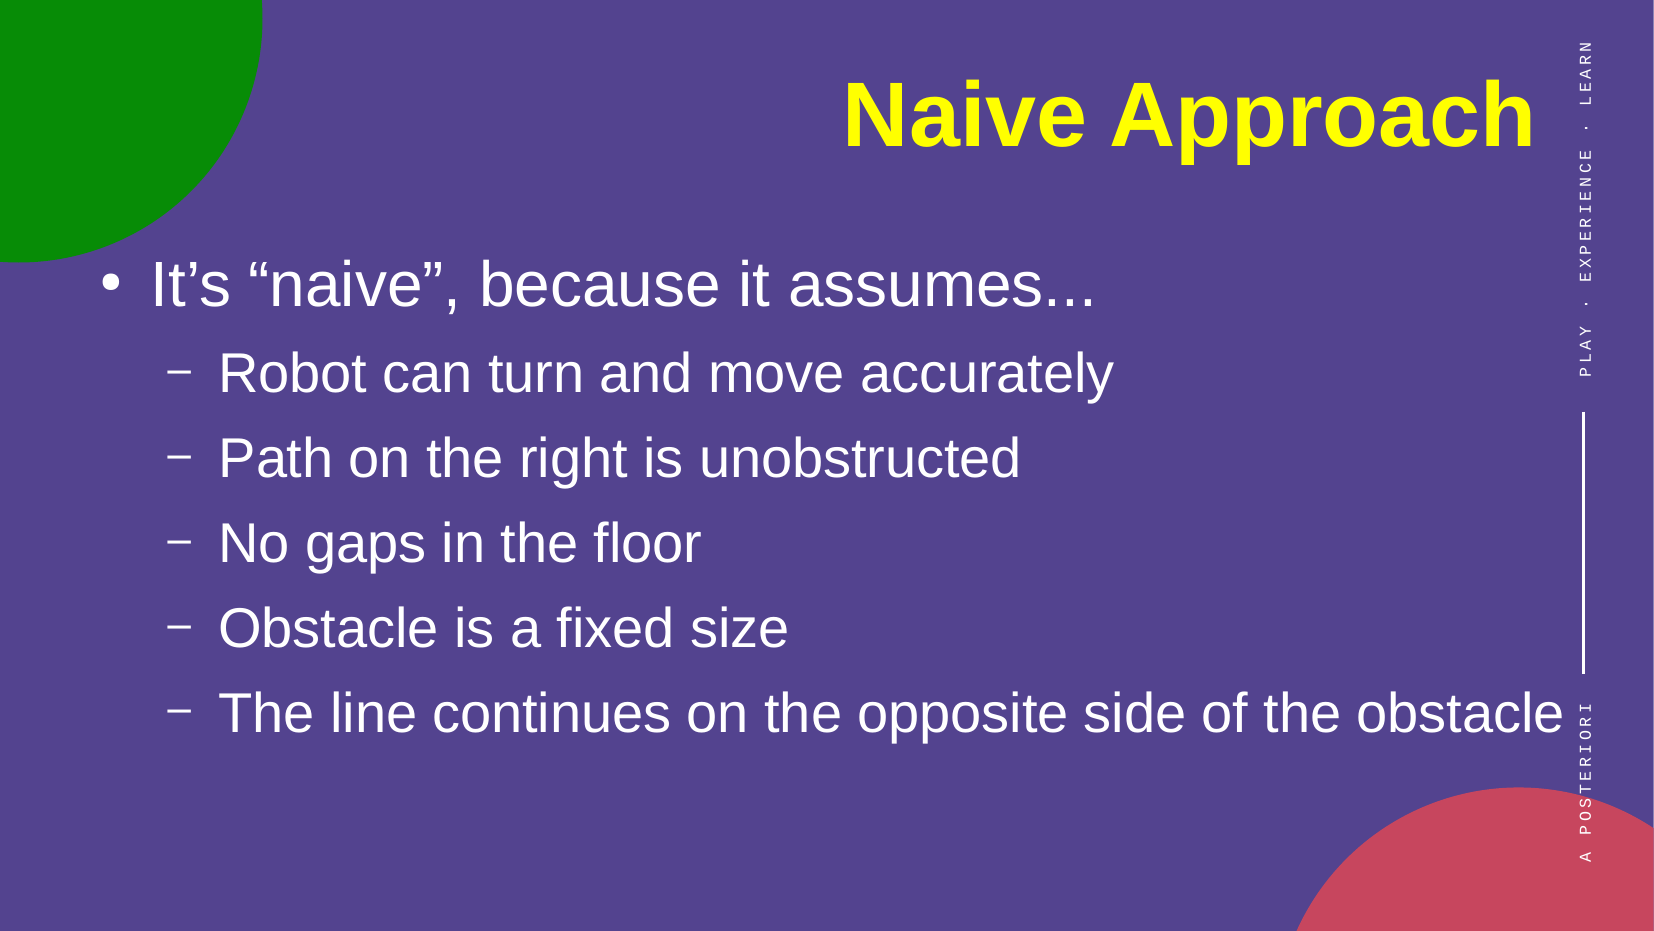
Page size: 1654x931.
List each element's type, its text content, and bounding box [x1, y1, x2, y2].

list It’s “naive”, because it assumes... Robot can turn and move accurately Path on the right is unobstructed No gaps in the floor Obstacle is a fixed size The line continues on the opposite side of the obstacle [82, 248, 1571, 788]
title Naive Approach [262, 37, 1538, 193]
